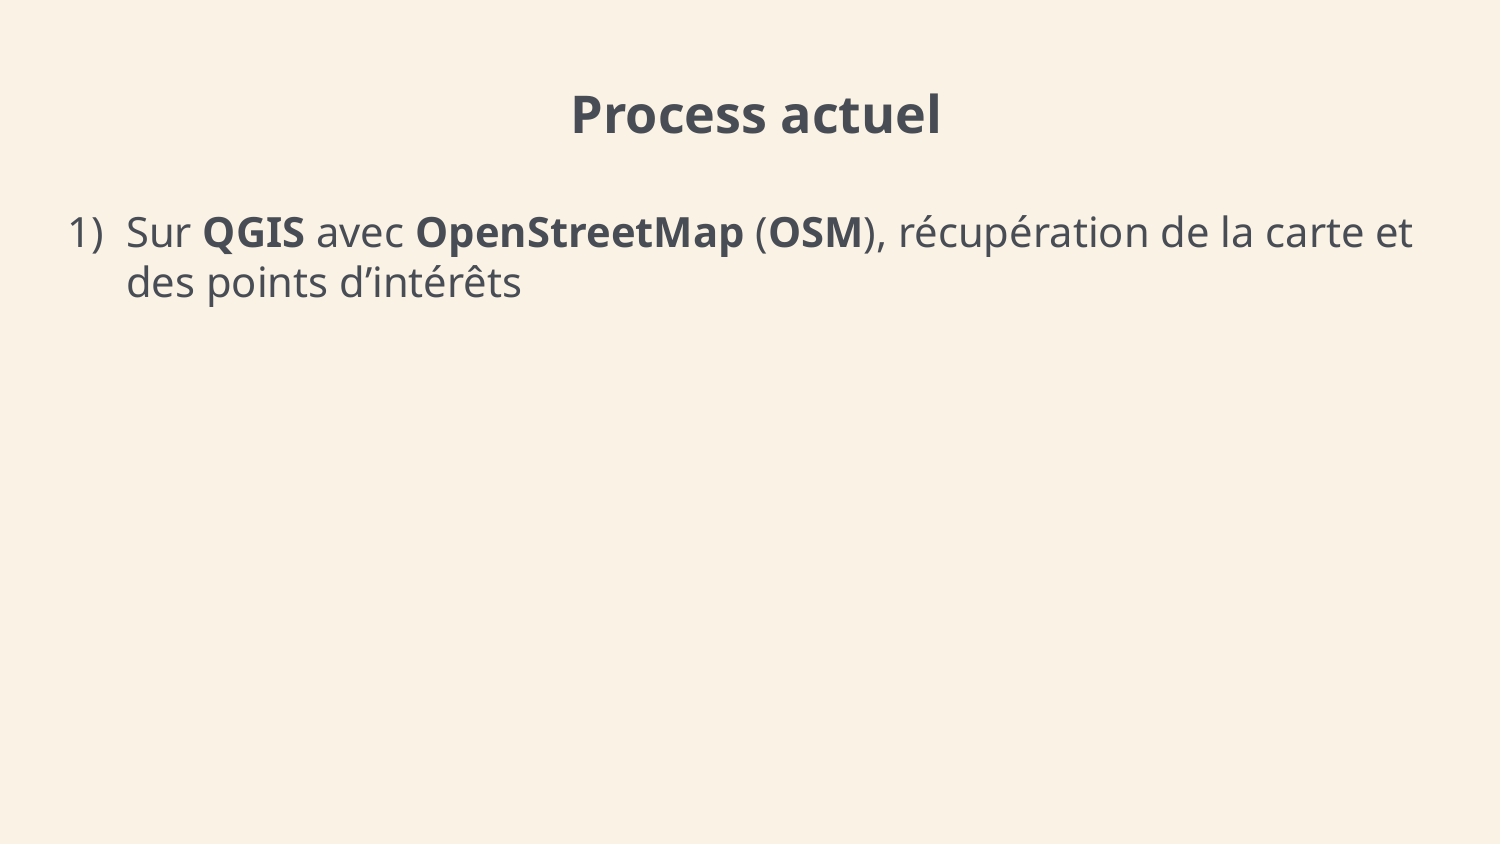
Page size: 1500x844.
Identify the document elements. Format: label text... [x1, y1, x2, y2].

text_box Process actuel Sur QGIS avec OpenStreetMap (OSM), récupération de la carte et des points d’intérêts [36, 66, 1477, 372]
